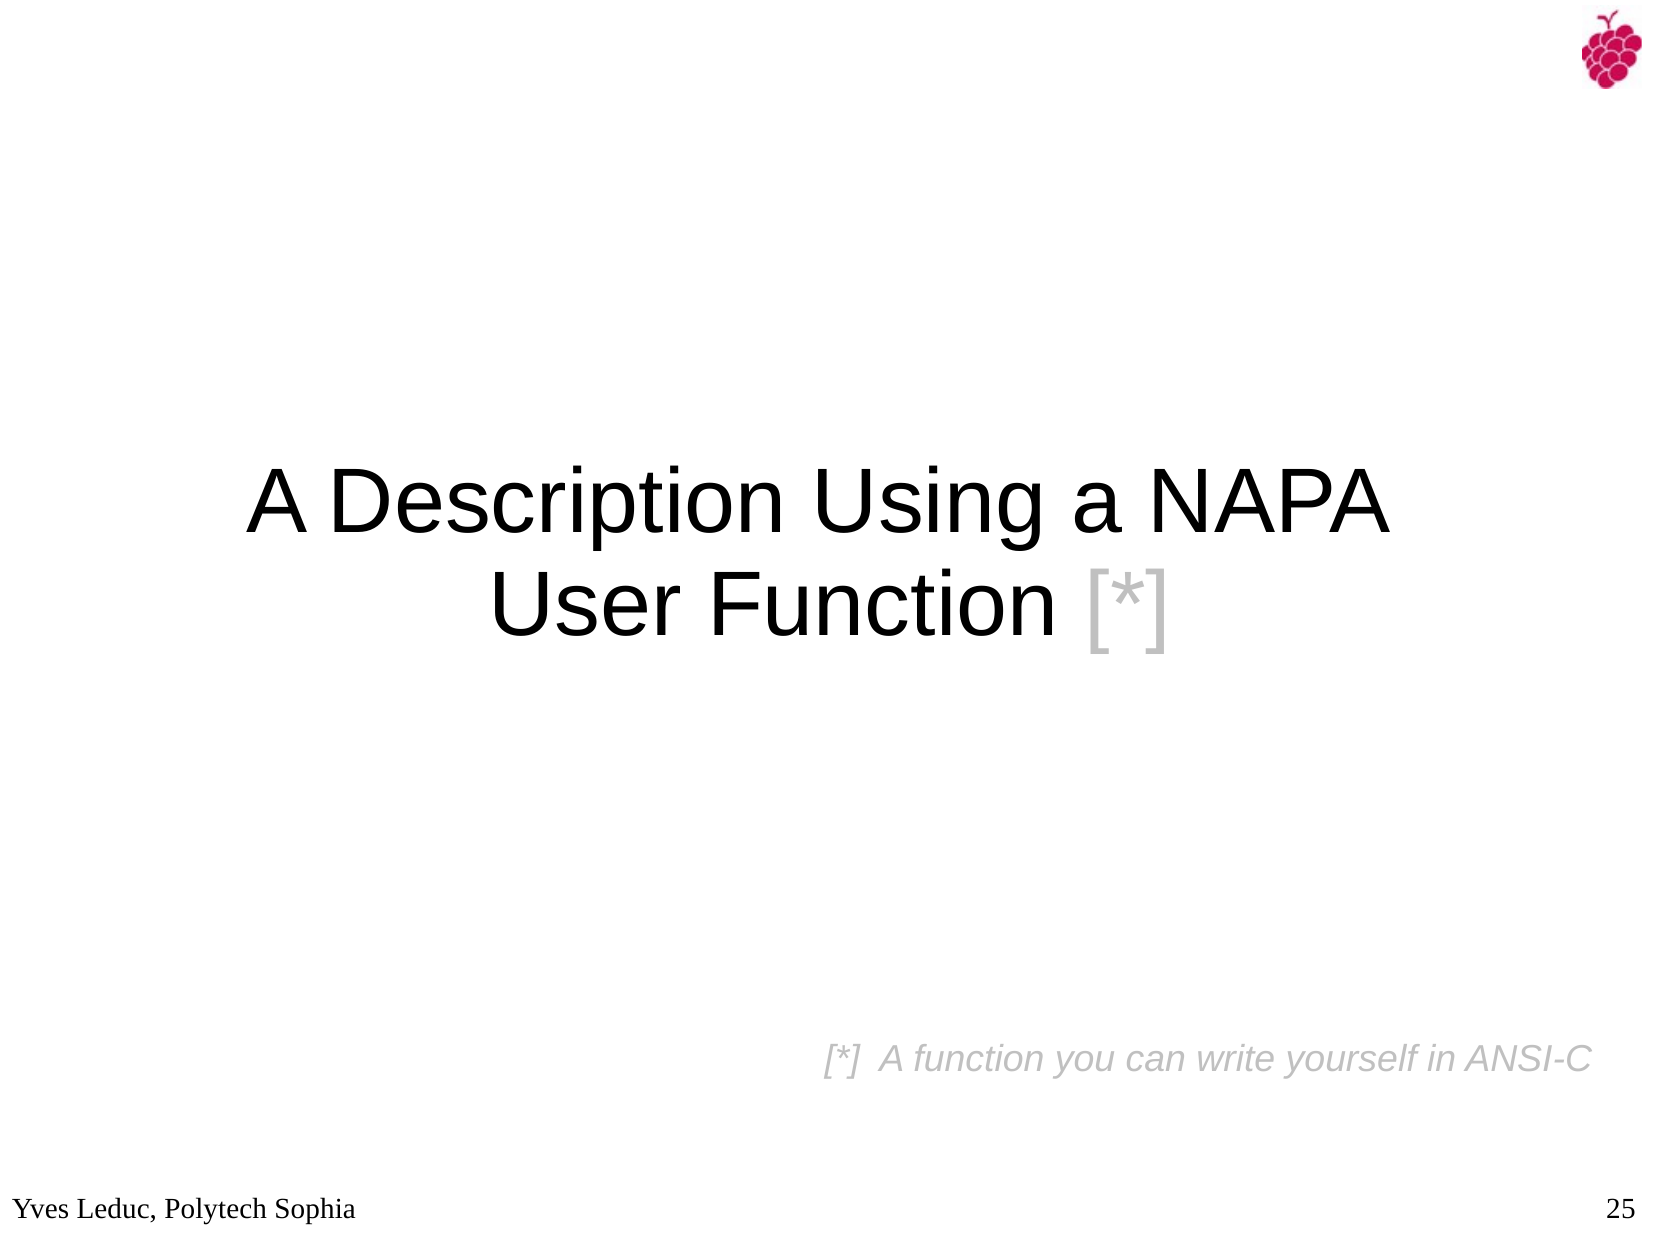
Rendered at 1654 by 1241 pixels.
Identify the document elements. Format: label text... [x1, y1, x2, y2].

picture [1582, 5, 1642, 89]
title A Description Using a NAPA User Function [*] [5, 448, 1654, 656]
text_box [*] A function you can write yourself in ANSI-C [809, 1029, 1609, 1087]
